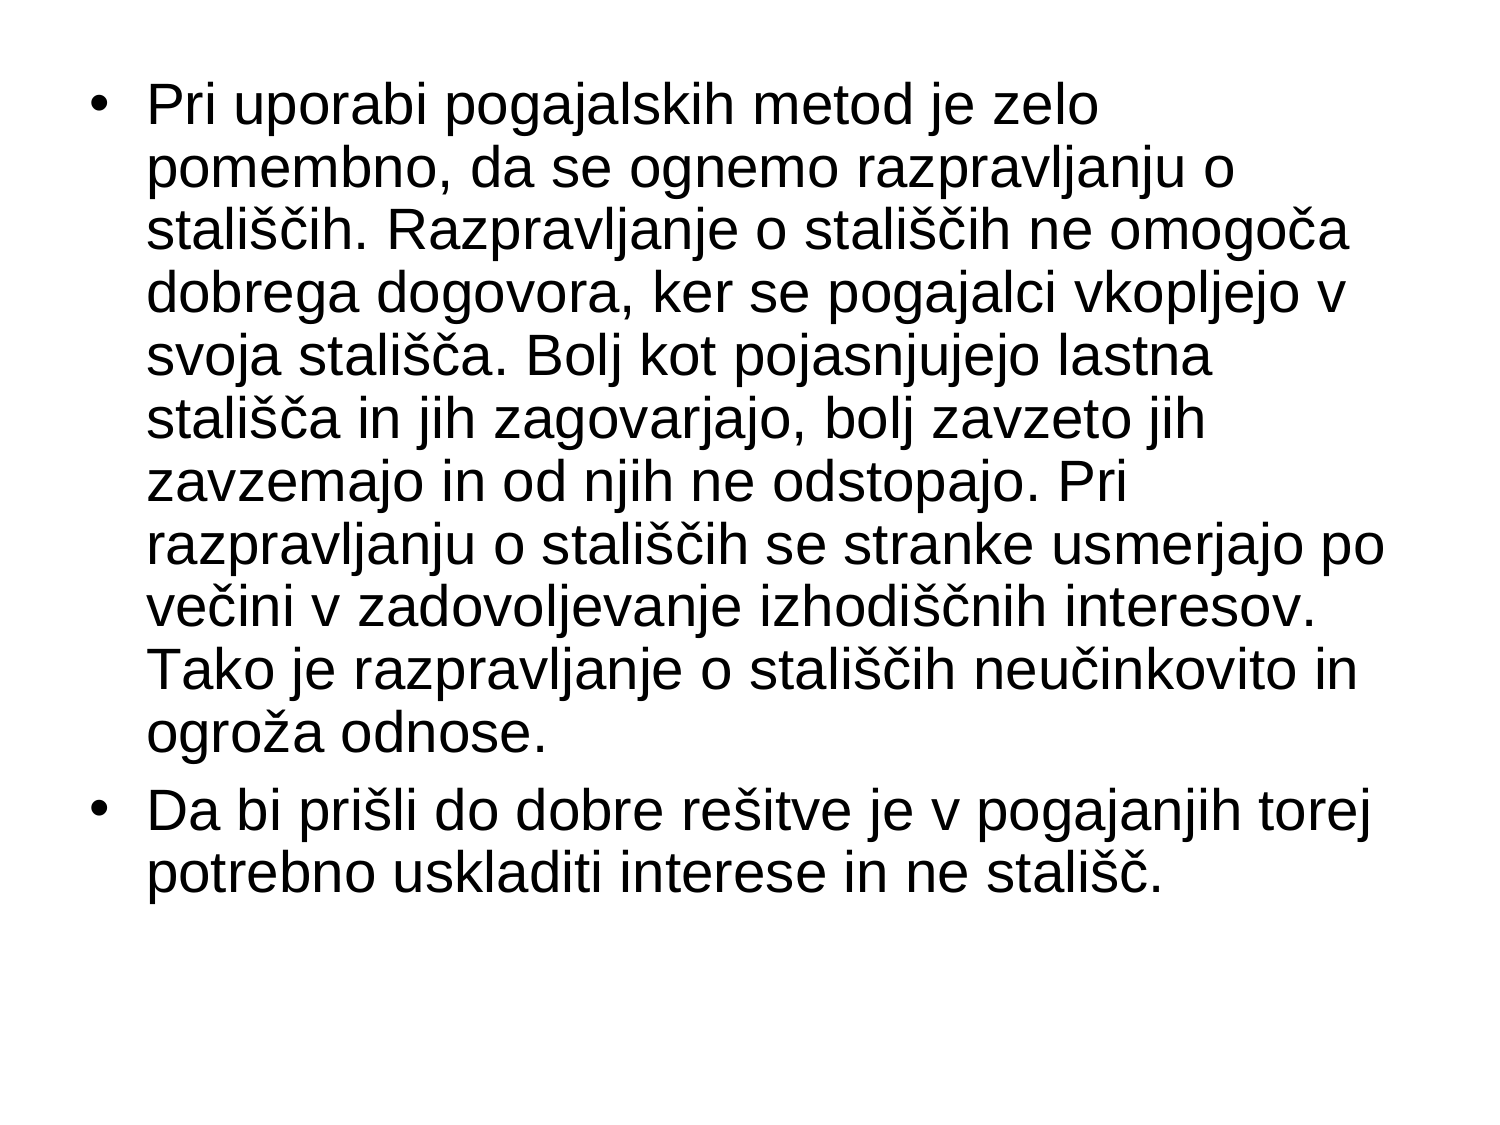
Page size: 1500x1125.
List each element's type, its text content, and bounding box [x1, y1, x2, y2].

list Pri uporabi pogajalskih metod je zelo pomembno, da se ognemo razpravljanju o stališčih. Razpravljanje o stališčih ne omogoča dobrega dogovora, ker se pogajalci vkopljejo v svoja stališča. Bolj kot pojasnjujejo lastna stališča in jih zagovarjajo, bolj zavzeto jih zavzemajo in od njih ne odstopajo. Pri razpravljanju o stališčih se stranke usmerjajo po večini v zadovoljevanje izhodiščnih interesov. Tako je razpravljanje o stališčih neučinkovito in ogroža odnose. Da bi prišli do dobre rešitve je v pogajanjih torej potrebno uskladiti interese in ne stališč. [75, 66, 1426, 1005]
